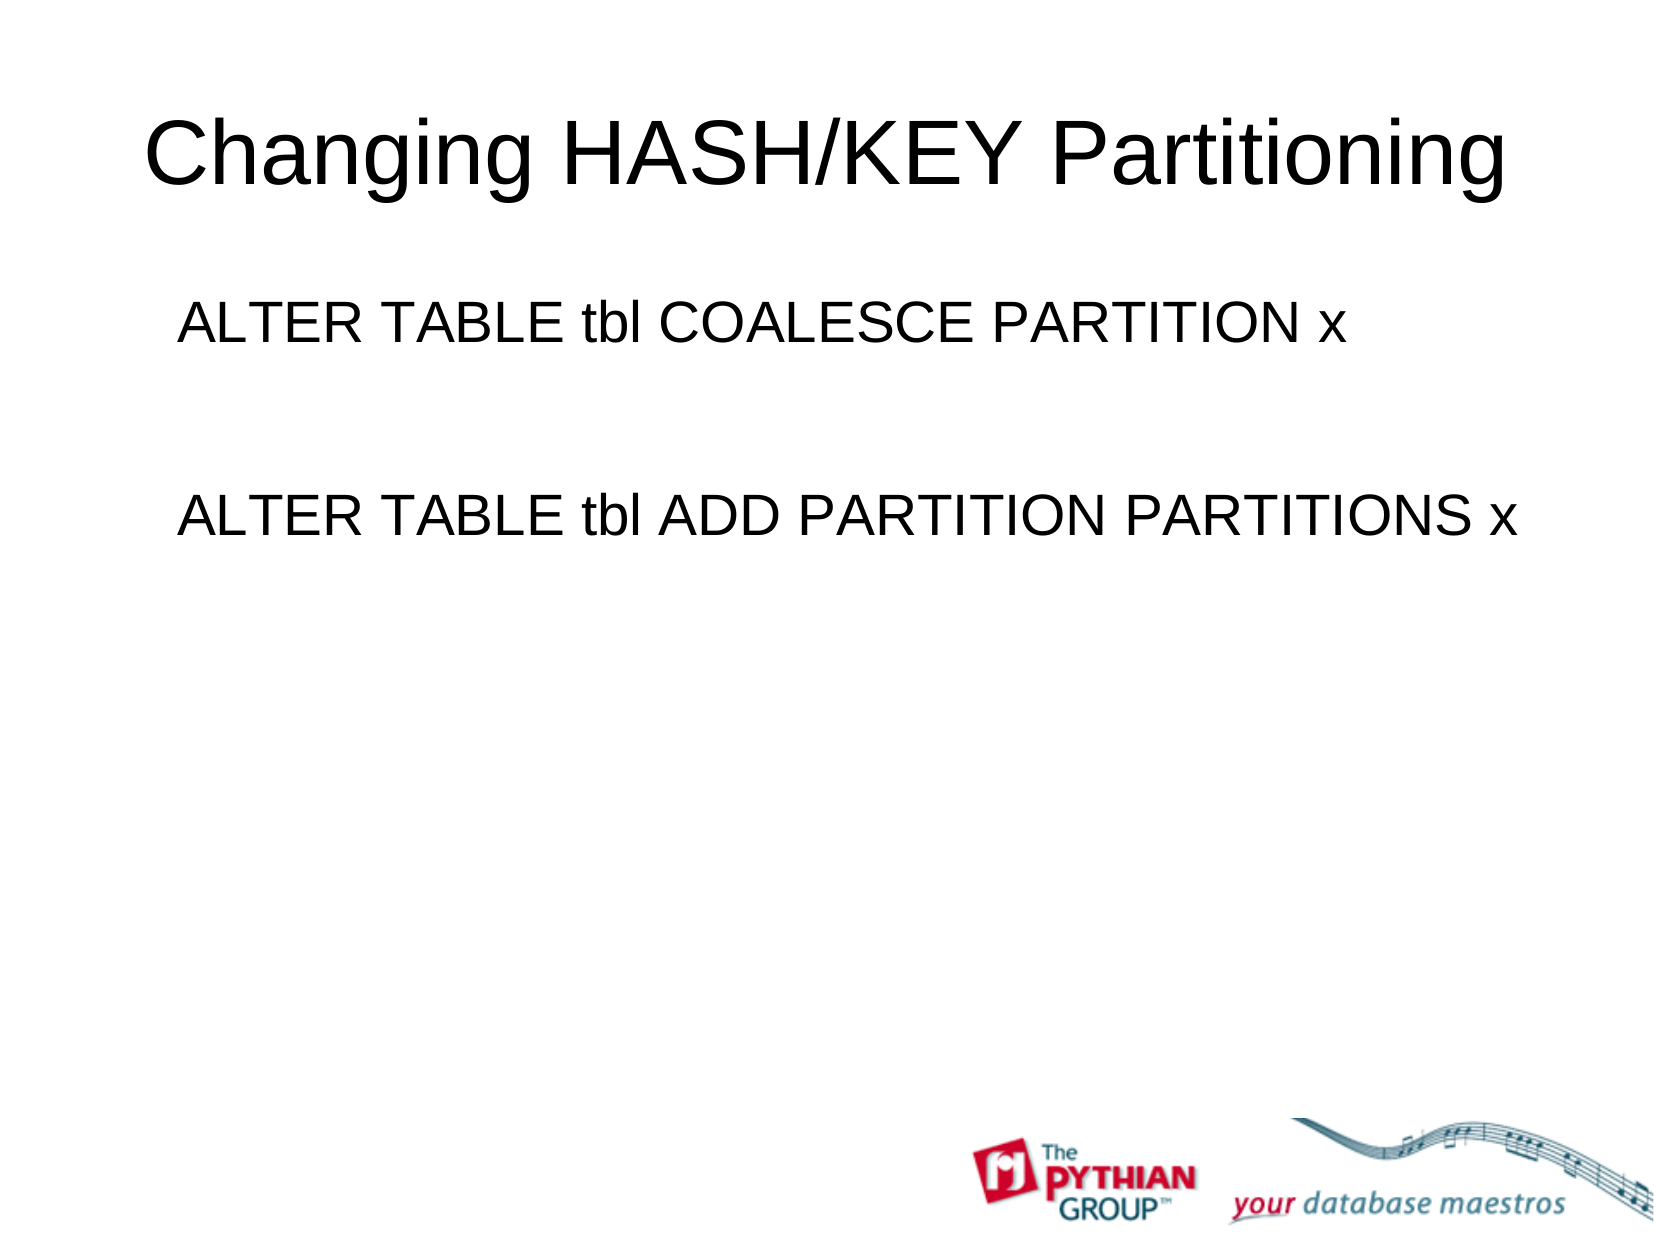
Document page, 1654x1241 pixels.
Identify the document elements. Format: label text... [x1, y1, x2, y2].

title Changing HASH/KEY Partitioning [82, 49, 1571, 257]
picture [955, 1118, 1654, 1241]
list ALTER TABLE tbl COALESCE PARTITION x ALTER TABLE tbl ADD PARTITION PARTITIONS x [82, 290, 1571, 1094]
